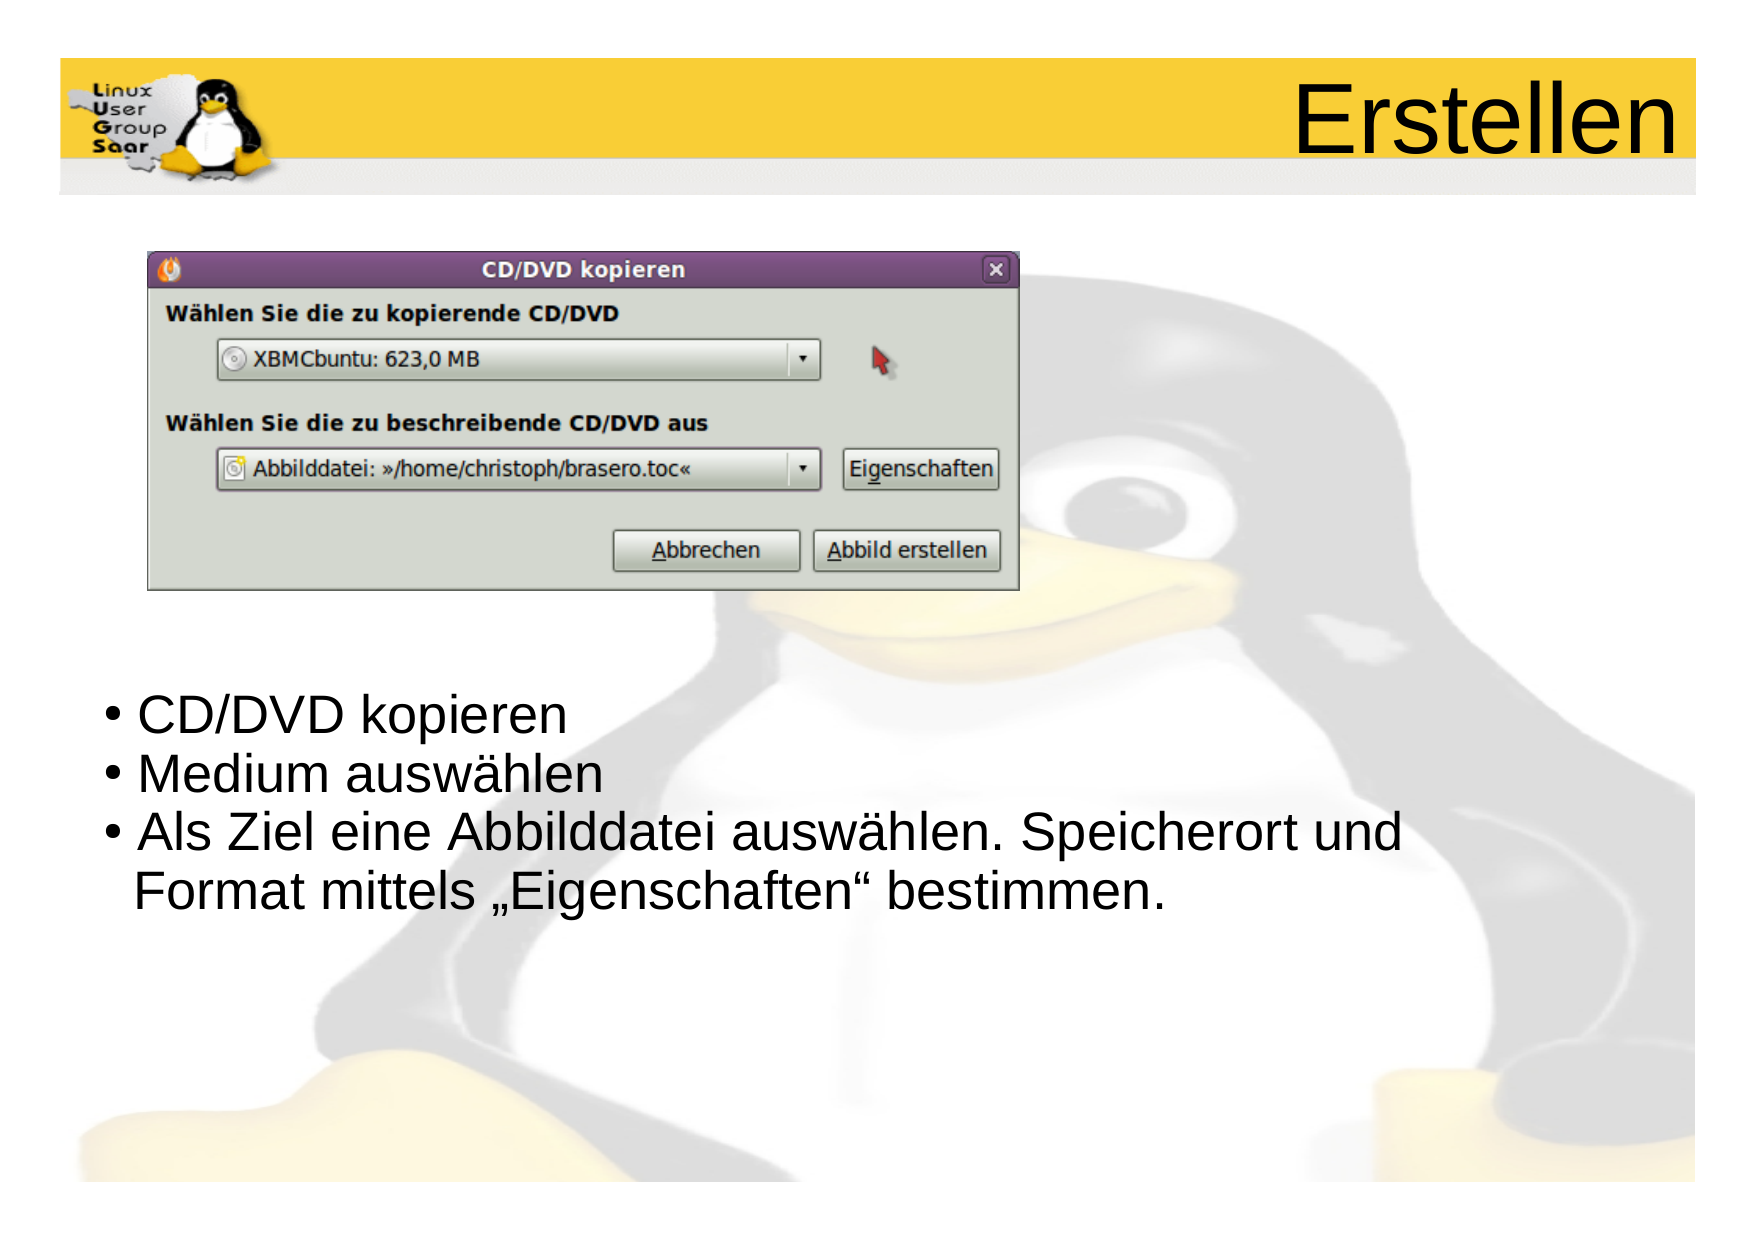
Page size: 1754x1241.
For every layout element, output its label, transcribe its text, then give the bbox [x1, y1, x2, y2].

picture [59, 58, 1696, 195]
text_box CD/DVD kopieren Medium auswählen Als Ziel eine Abbilddatei auswählen. Speicherort und Format mittels „Eigenschaften“ bestimmen. [88, 679, 1506, 931]
picture [59, 251, 1695, 1182]
text_box Erstellen [720, 59, 1695, 186]
